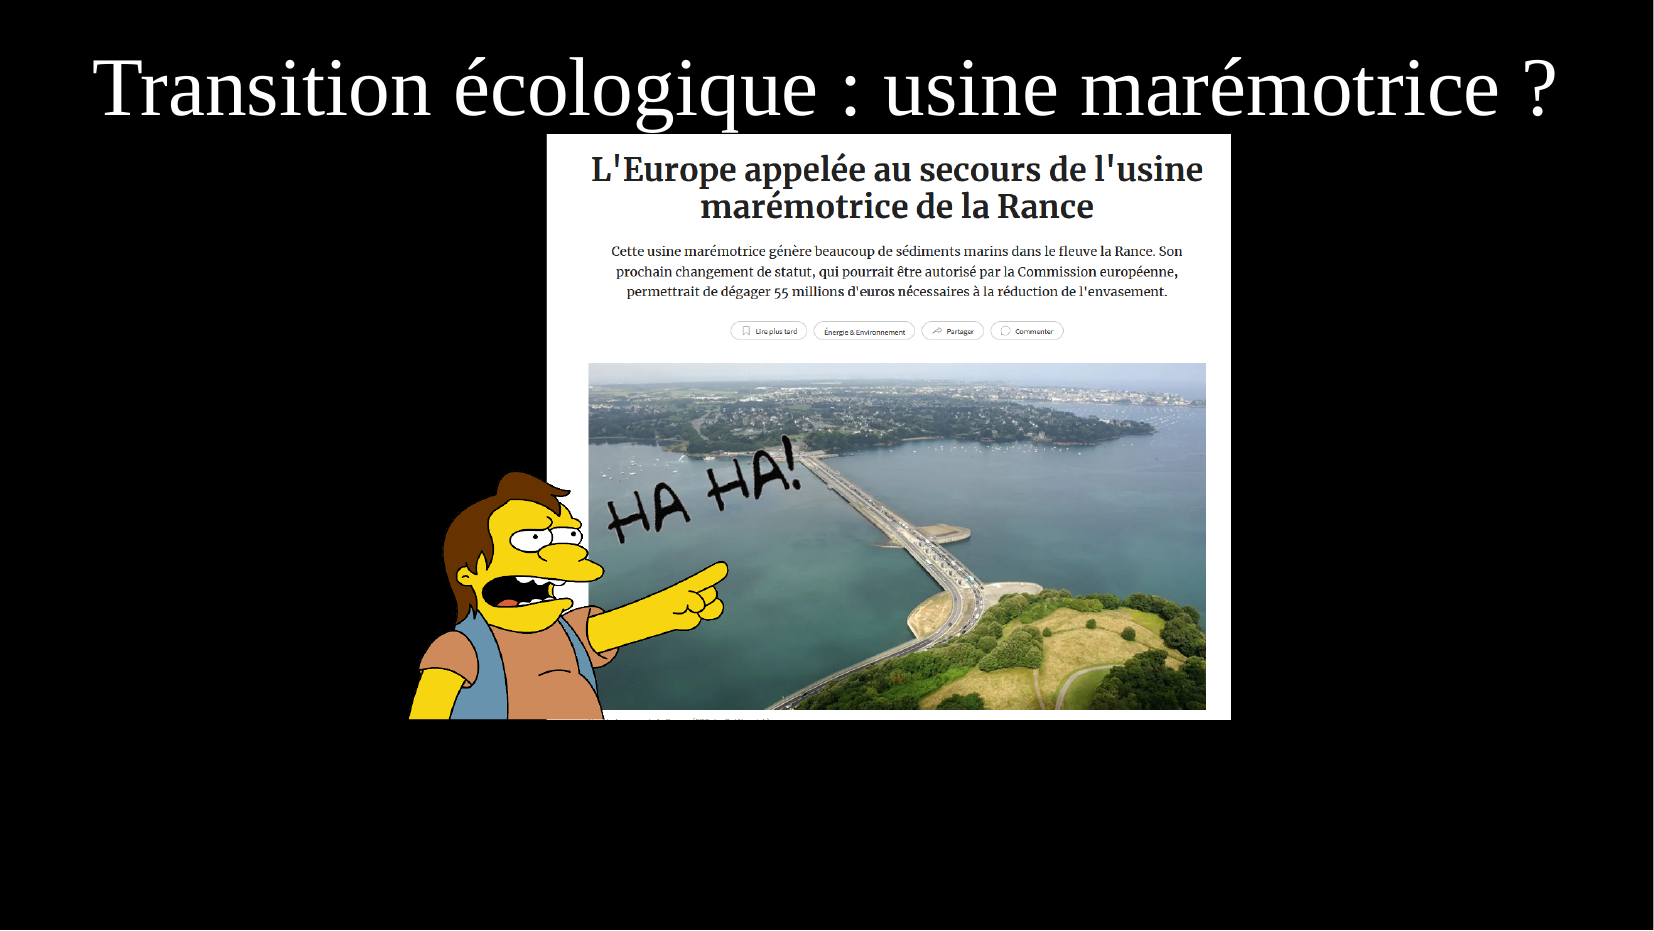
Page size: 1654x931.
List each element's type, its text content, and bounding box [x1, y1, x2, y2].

title Transition écologique : usine marémotrice ? [82, 9, 1571, 166]
picture [404, 134, 1231, 721]
